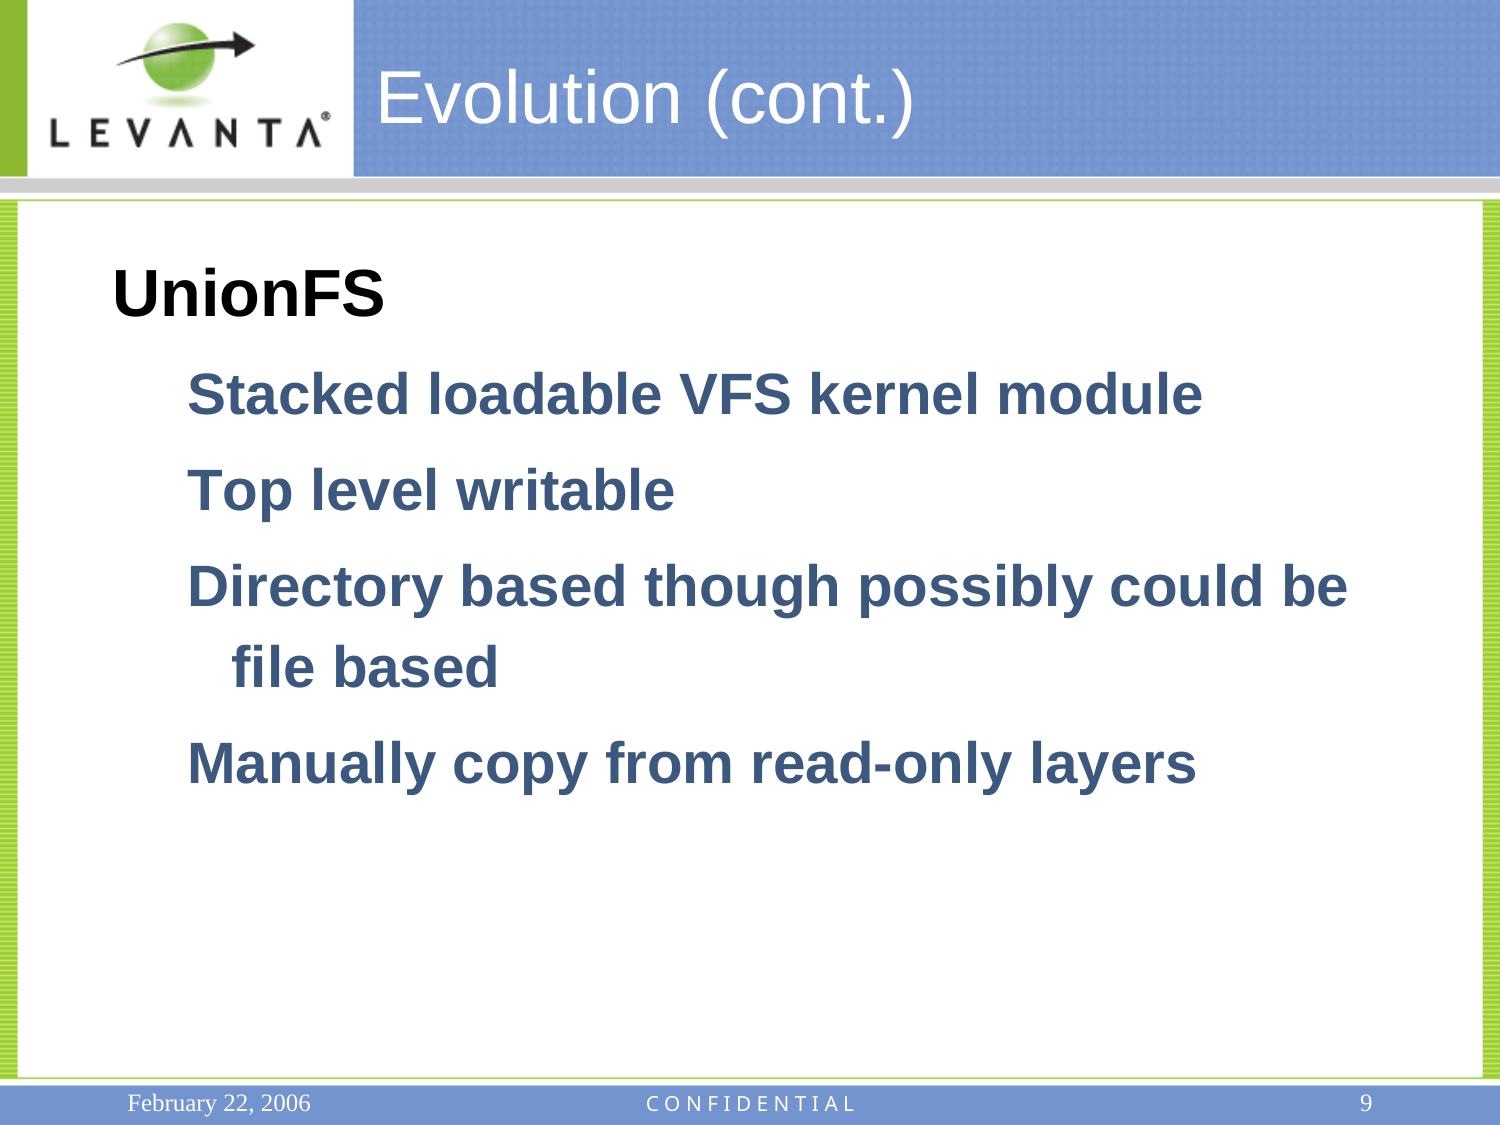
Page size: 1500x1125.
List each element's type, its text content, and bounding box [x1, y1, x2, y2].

list UnionFS Stacked loadable VFS kernel module Top level writable Directory based though possibly could be file based Manually copy from read-only layers [112, 237, 1388, 988]
title Evolution (cont.) [374, 0, 1463, 175]
picture [0, 0, 1500, 1125]
